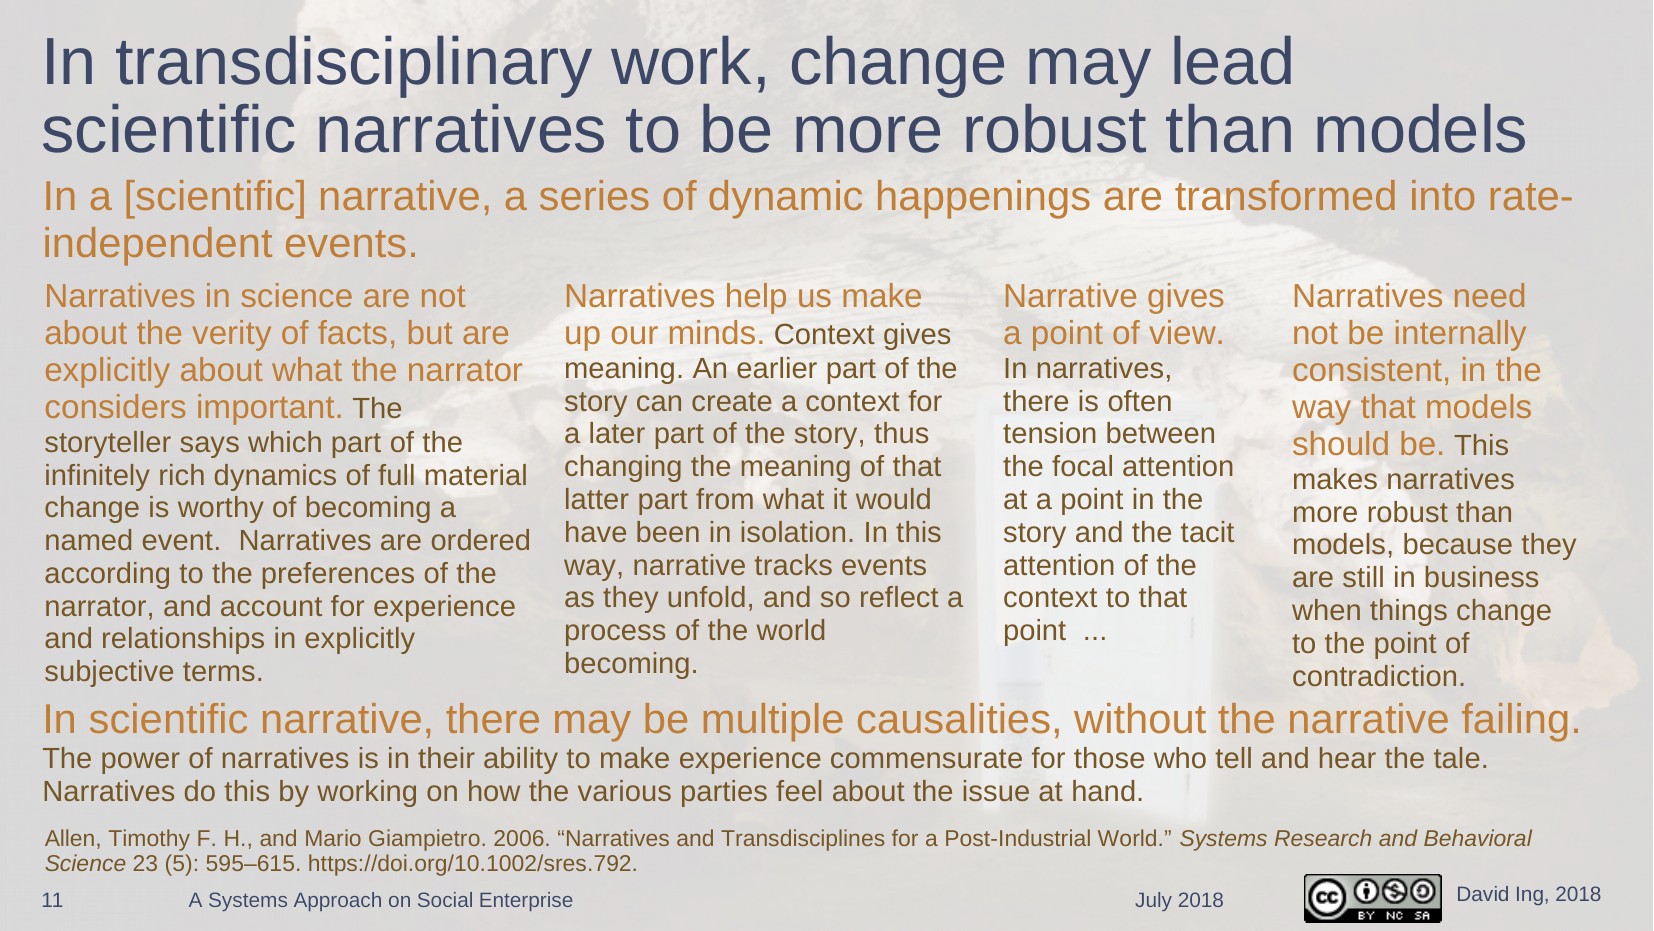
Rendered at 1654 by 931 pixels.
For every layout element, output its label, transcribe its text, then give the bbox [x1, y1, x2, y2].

title In transdisciplinary work, change may lead scientific narratives to be more robust than models [41, 30, 1613, 165]
text_box Allen, Timothy F. H., and Mario Giampietro. 2006. “Narratives and Transdisciplines for a Post-Industrial World.” Systems Research and Behavioral Science 23 (5): 595–615. https://doi.org/10.1002/sres.792. [30, 818, 1561, 884]
text_box Narratives in science are not about the verity of facts, but are explicitly about what the narrator considers important. The storyteller says which part of the infinitely rich dynamics of full material change is worthy of becoming a named event. Narratives are ordered according to the preferences of the narrator, and account for experience and relationships in explicitly subjective terms. [29, 270, 550, 688]
table_cell Pursuits: [0, 0, 1653, 931]
text_box Narratives need not be internally consistent, in the way that models should be. This makes narratives more robust than models, because they are still in business when things change to the point of contradiction. [1277, 270, 1594, 688]
text_box In a [scientific] narrative, a series of dynamic happenings are transformed into rate-independent events. [27, 165, 1614, 274]
text_box In scientific narrative, there may be multiple causalities, without the narrative failing. The power of narratives is in their ability to make experience commensurate for those who tell and hear the tale. Narratives do this by working on how the various parties feel about the issue at hand. [27, 688, 1627, 815]
text_box Narratives help us make up our minds. Context gives meaning. An earlier part of the story can create a context for a later part of the story, thus changing the meaning of that latter part from what it would have been in isolation. In this way, narrative tracks events as they unfold, and so reflect a process of the world becoming. [549, 270, 982, 687]
picture [1304, 884, 1442, 923]
text_box Narrative gives a point of view. In narratives, there is often tension between the focal attention at a point in the story and the tacit attention of the context to that point ... [988, 270, 1255, 655]
